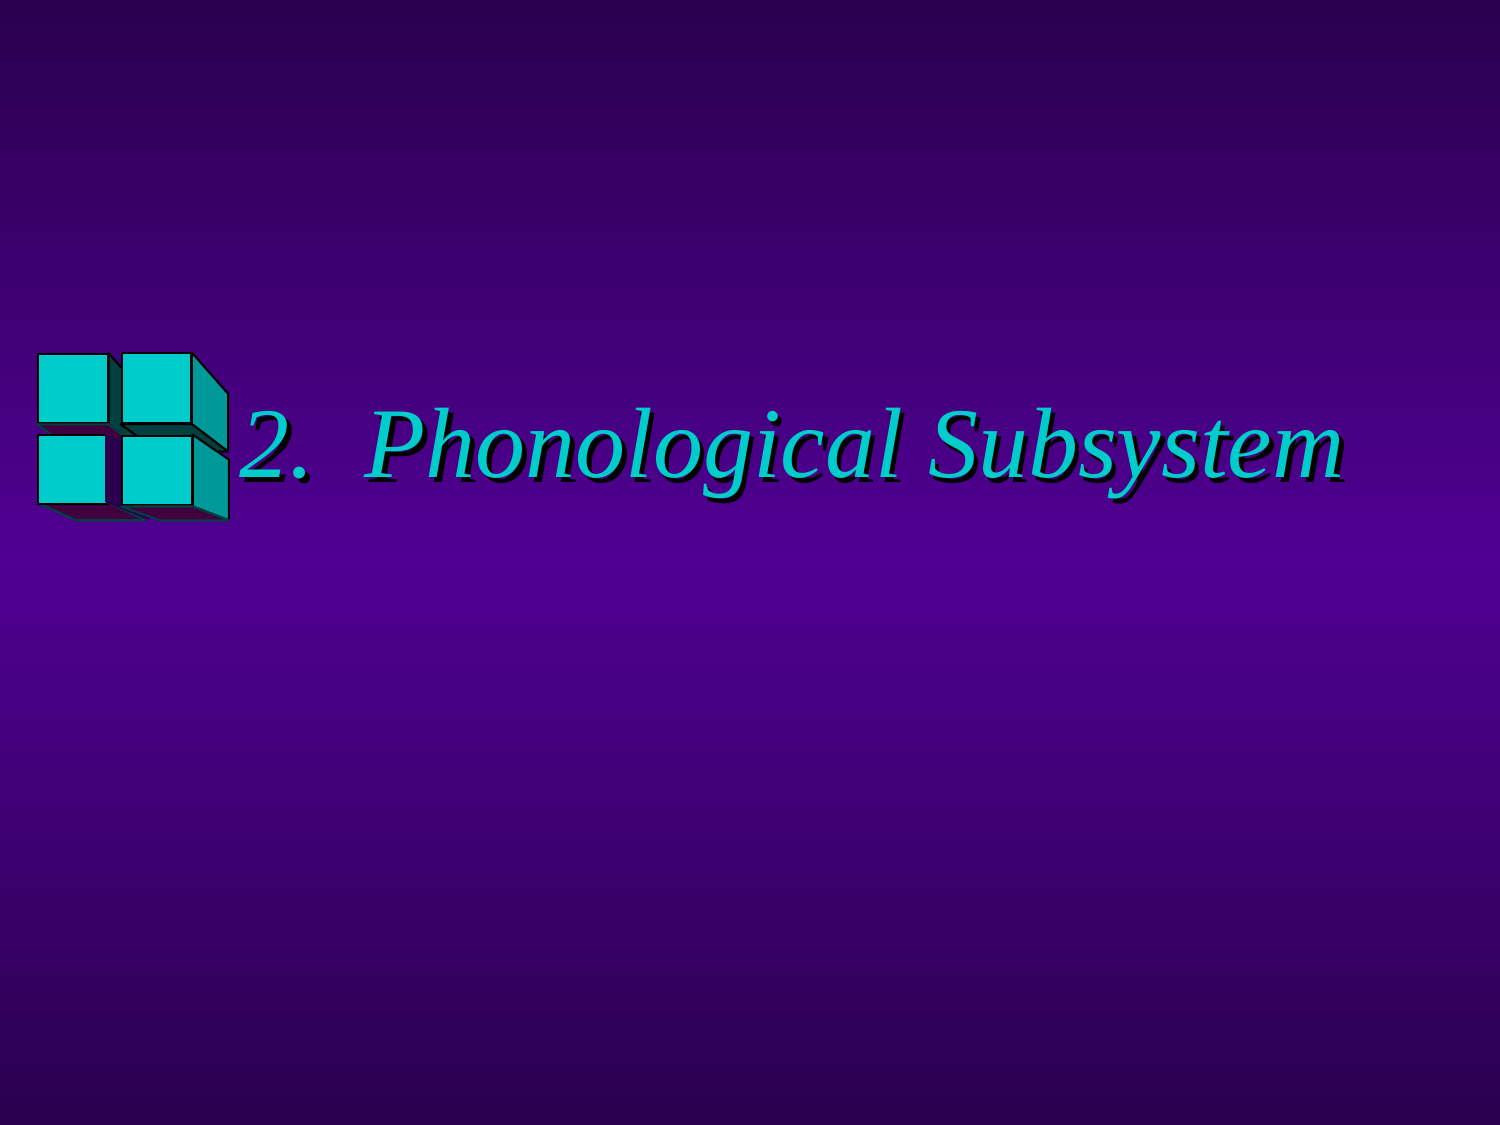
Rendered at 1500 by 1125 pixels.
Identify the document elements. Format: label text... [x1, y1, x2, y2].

title 2. Phonological Subsystem [224, 349, 1500, 538]
